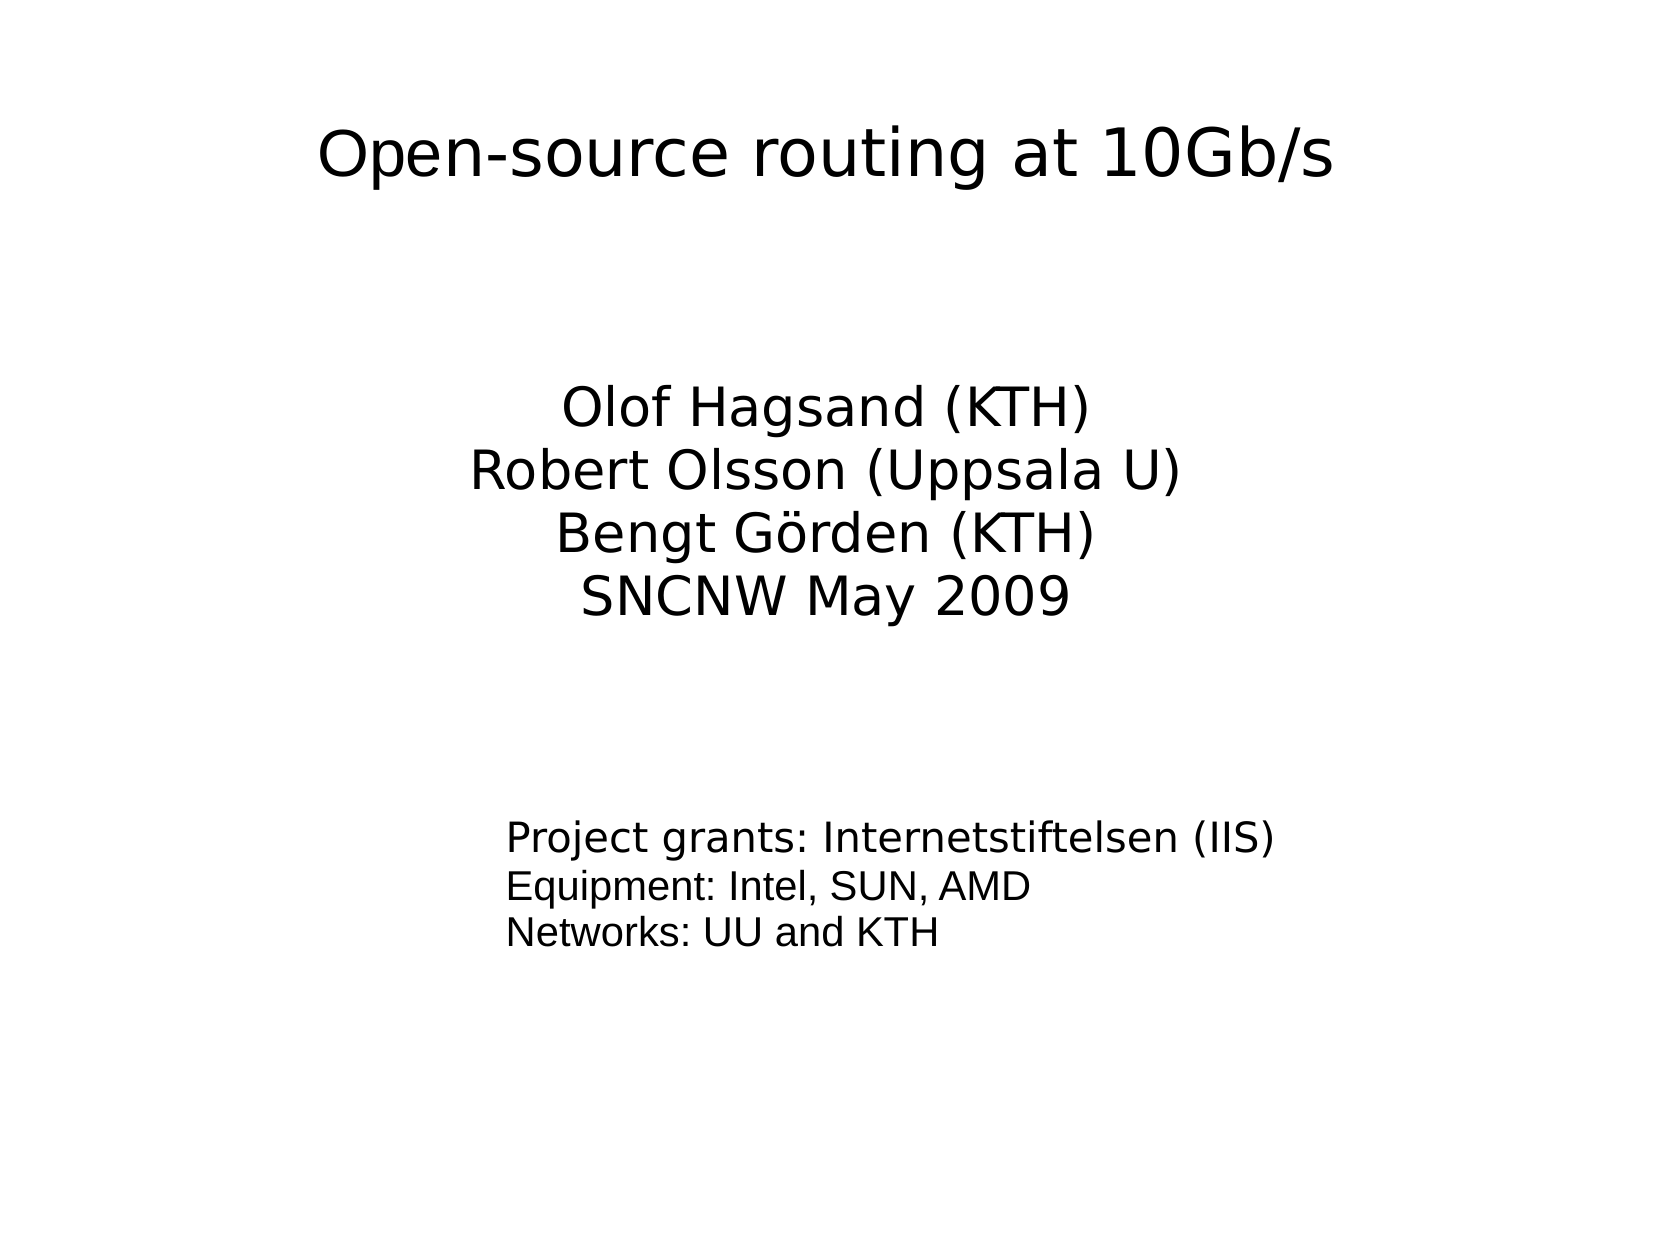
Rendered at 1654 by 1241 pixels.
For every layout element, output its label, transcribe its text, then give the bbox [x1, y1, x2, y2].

text_box Project grants: Internetstiftelsen (IIS) Equipment: Intel, SUN, AMD Networks: UU and KTH [417, 806, 1292, 1079]
subtitle Olof Hagsand (KTH) Robert Olsson (Uppsala U) Bengt Görden (KTH) SNCNW May 2009 [82, 297, 1571, 819]
title Open-source routing at 10Gb/s [82, 56, 1571, 250]
